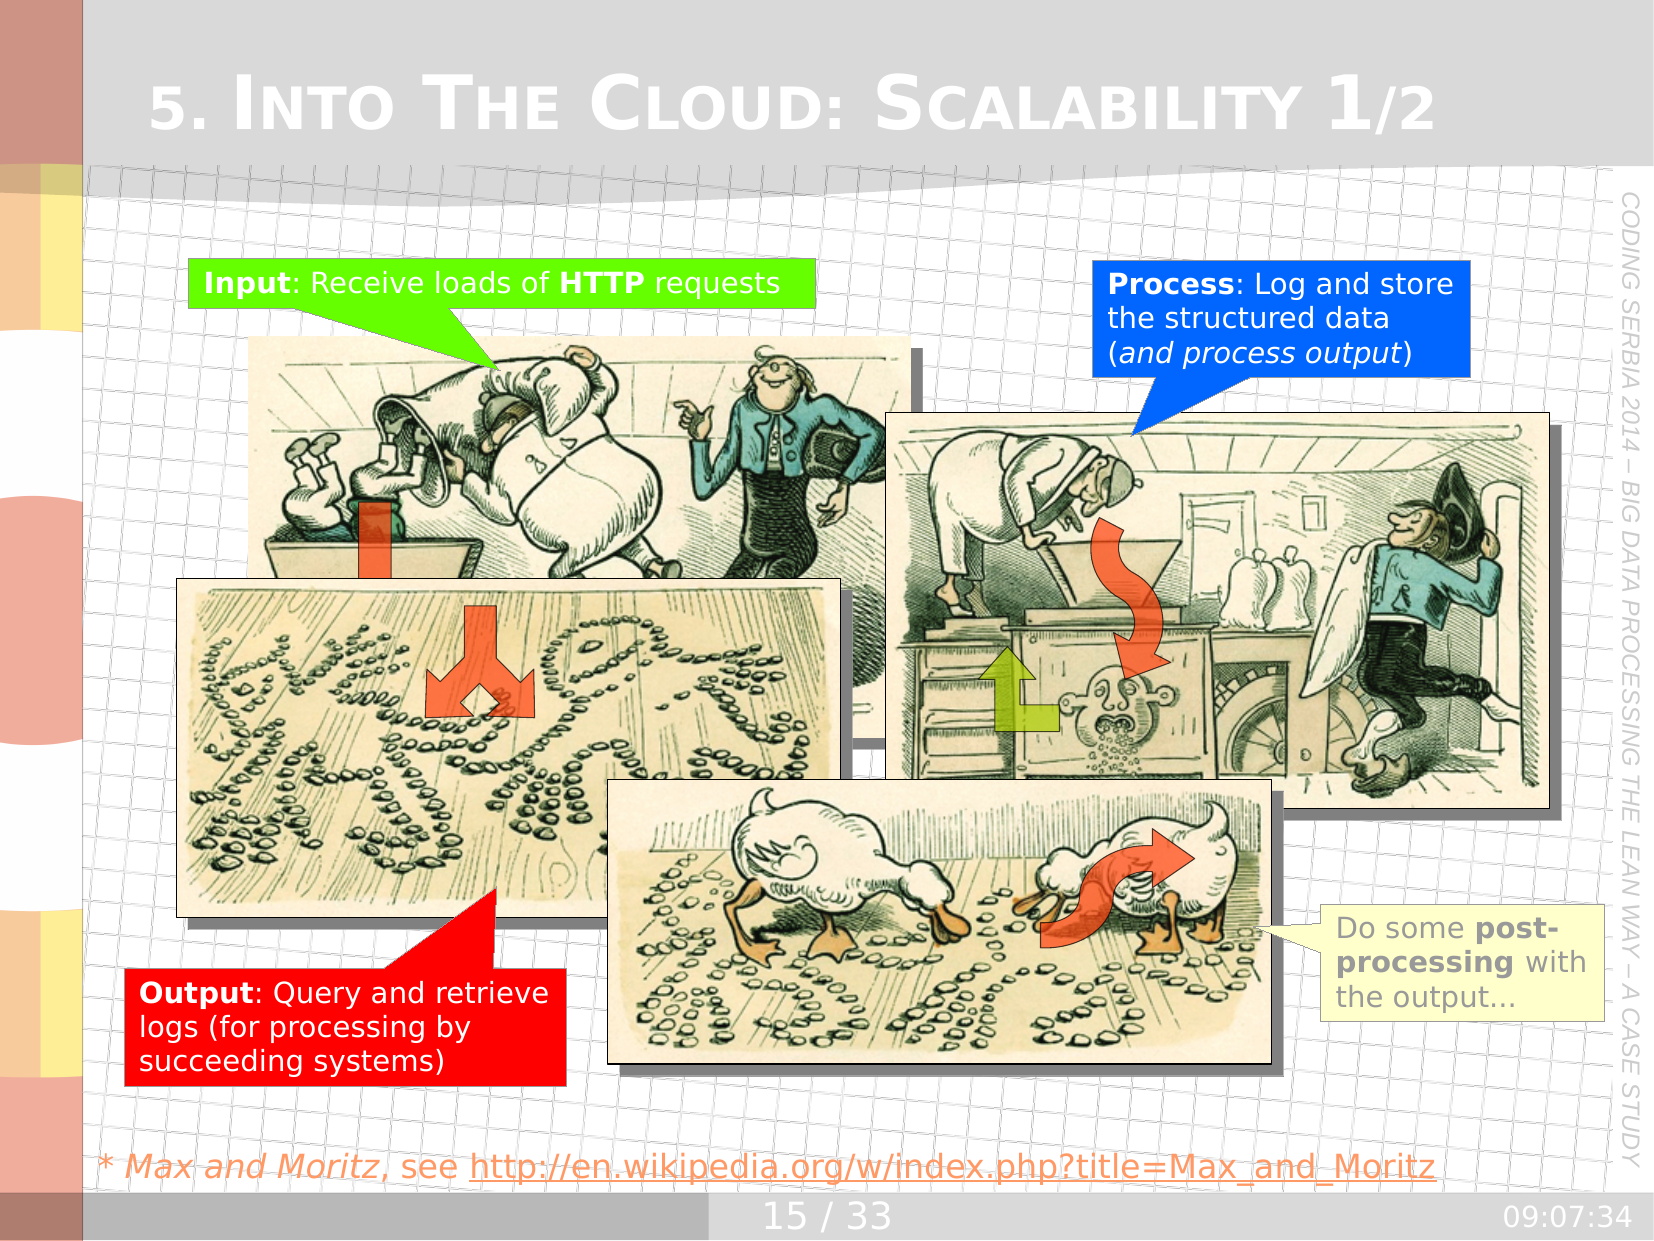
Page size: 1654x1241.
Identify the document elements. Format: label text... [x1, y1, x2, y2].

text_box [0, 1192, 709, 1241]
text_box * Max and Moritz, see http://en.wikipedia.org/w/index.php?title=Max_and_Moritz [82, 1139, 1560, 1194]
text_box [358, 501, 392, 578]
text_box [1090, 517, 1171, 680]
text_box [425, 605, 535, 718]
text_box Process: Log and store the structured data (and process output) [1092, 260, 1471, 437]
text_box Output: Query and retrieve logs (for processing by succeeding systems) [124, 886, 567, 1087]
picture [82, 165, 1613, 1192]
text_box [1040, 828, 1195, 948]
text_box Do some post-processing with the output... [1253, 904, 1605, 1022]
title 5. INTO THE CLOUD: SCALABILITY 1/2 [147, 41, 1565, 166]
text_box Input: Receive loads of HTTP requests [188, 258, 816, 371]
text_box [978, 646, 1060, 732]
